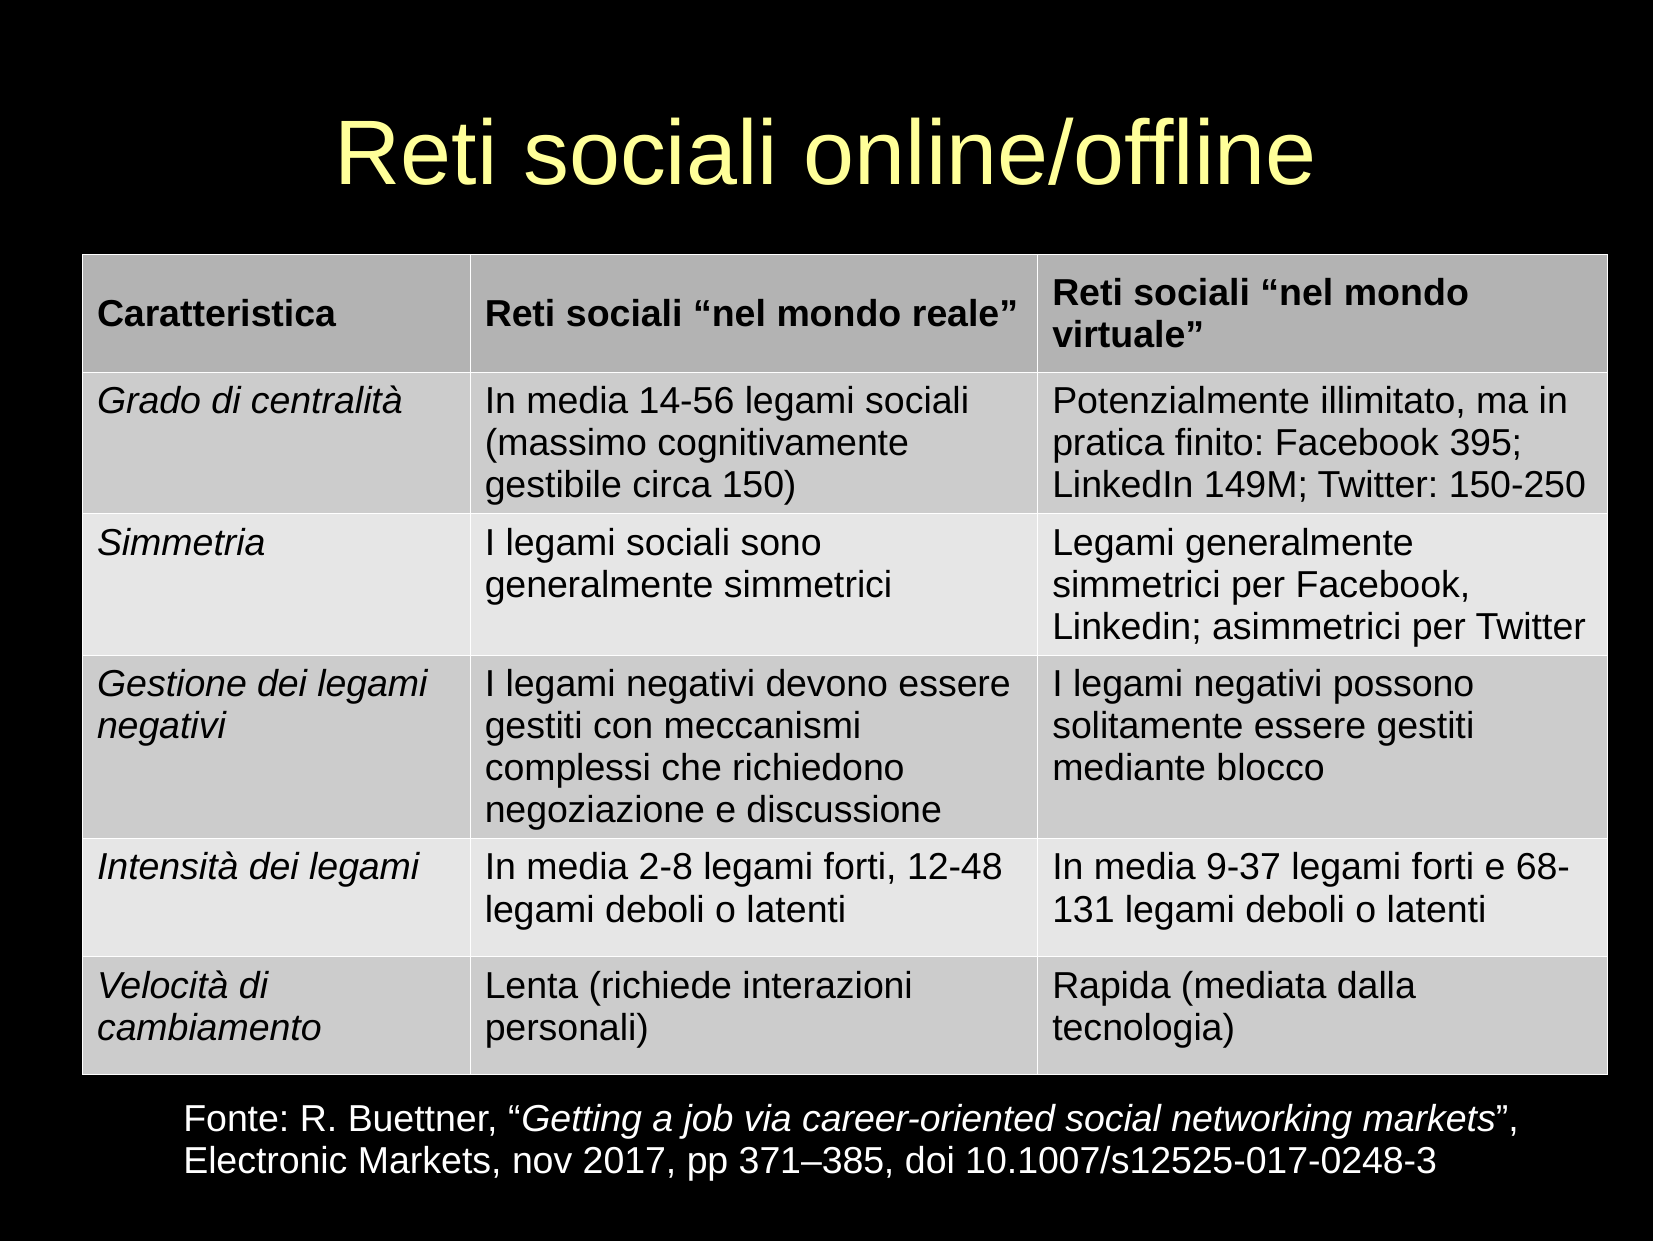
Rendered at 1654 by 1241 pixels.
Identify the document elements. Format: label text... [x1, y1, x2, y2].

table_cell I legami negativi possono solitamente essere gestiti mediante blocco [1038, 656, 1607, 838]
table_cell Intensità dei legami [83, 839, 470, 956]
table_header Reti sociali “nel mondo virtuale” [1038, 255, 1607, 372]
table_cell Velocità di cambiamento [83, 957, 470, 1074]
table_cell Simmetria [83, 514, 470, 655]
table_cell In media 9-37 legami forti e 68-131 legami deboli o latenti [1038, 839, 1607, 956]
table_cell Grado di centralità [83, 373, 470, 513]
table_header Caratteristica [83, 255, 470, 372]
table_cell Legami generalmente simmetrici per Facebook, Linkedin; asimmetrici per Twitter [1038, 514, 1607, 655]
table_header Reti sociali “nel mondo reale” [471, 255, 1037, 372]
table_cell I legami negativi devono essere gestiti con meccanismi complessi che richiedono negoziazione e discussione [471, 656, 1037, 838]
text_box Fonte: R. Buettner, “Getting a job via career-oriented social networking markets”, Electronic Markets, nov 2017, pp 371–385, doi 10.1007/s12525-017-0248-3 [165, 1087, 1554, 1193]
table_cell I legami sociali sono generalmente simmetrici [471, 514, 1037, 655]
table_cell In media 2-8 legami forti, 12-48 legami deboli o latenti [471, 839, 1037, 956]
table_cell Lenta (richiede interazioni personali) [471, 957, 1037, 1074]
title Reti sociali online/offline [82, 49, 1571, 254]
table_cell In media 14-56 legami sociali (massimo cognitivamente gestibile circa 150) [471, 373, 1037, 513]
table_cell Rapida (mediata dalla tecnologia) [1038, 957, 1607, 1074]
table_cell Gestione dei legami negativi [83, 656, 470, 838]
table_cell Potenzialmente illimitato, ma in pratica finito: Facebook 395; LinkedIn 149M; Twitter: 150-250 [1038, 373, 1607, 513]
